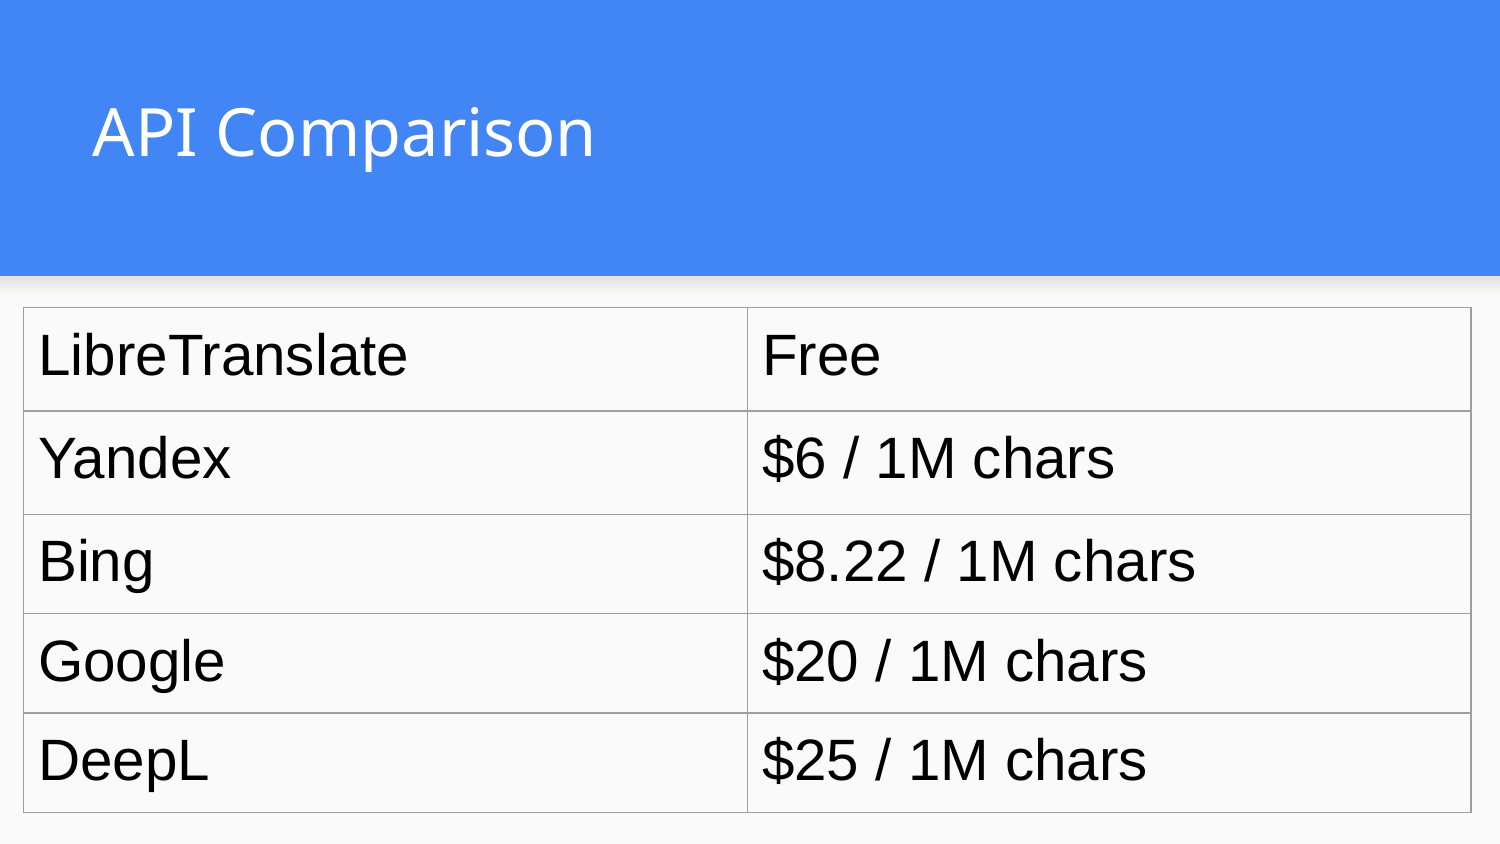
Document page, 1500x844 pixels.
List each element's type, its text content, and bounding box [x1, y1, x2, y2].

table_cell Yandex [24, 412, 747, 514]
title API Comparison [77, 58, 1427, 185]
table_cell DeepL [24, 714, 747, 812]
table_cell $20 / 1M chars [748, 614, 1470, 712]
table_header LibreTranslate [24, 308, 747, 410]
table_cell $6 / 1M chars [748, 412, 1470, 514]
table_header Free [748, 308, 1470, 410]
table_cell Bing [24, 515, 747, 613]
table_cell $25 / 1M chars [748, 714, 1470, 812]
table_cell $8.22 / 1M chars [748, 515, 1470, 613]
table_cell Google [24, 614, 747, 712]
